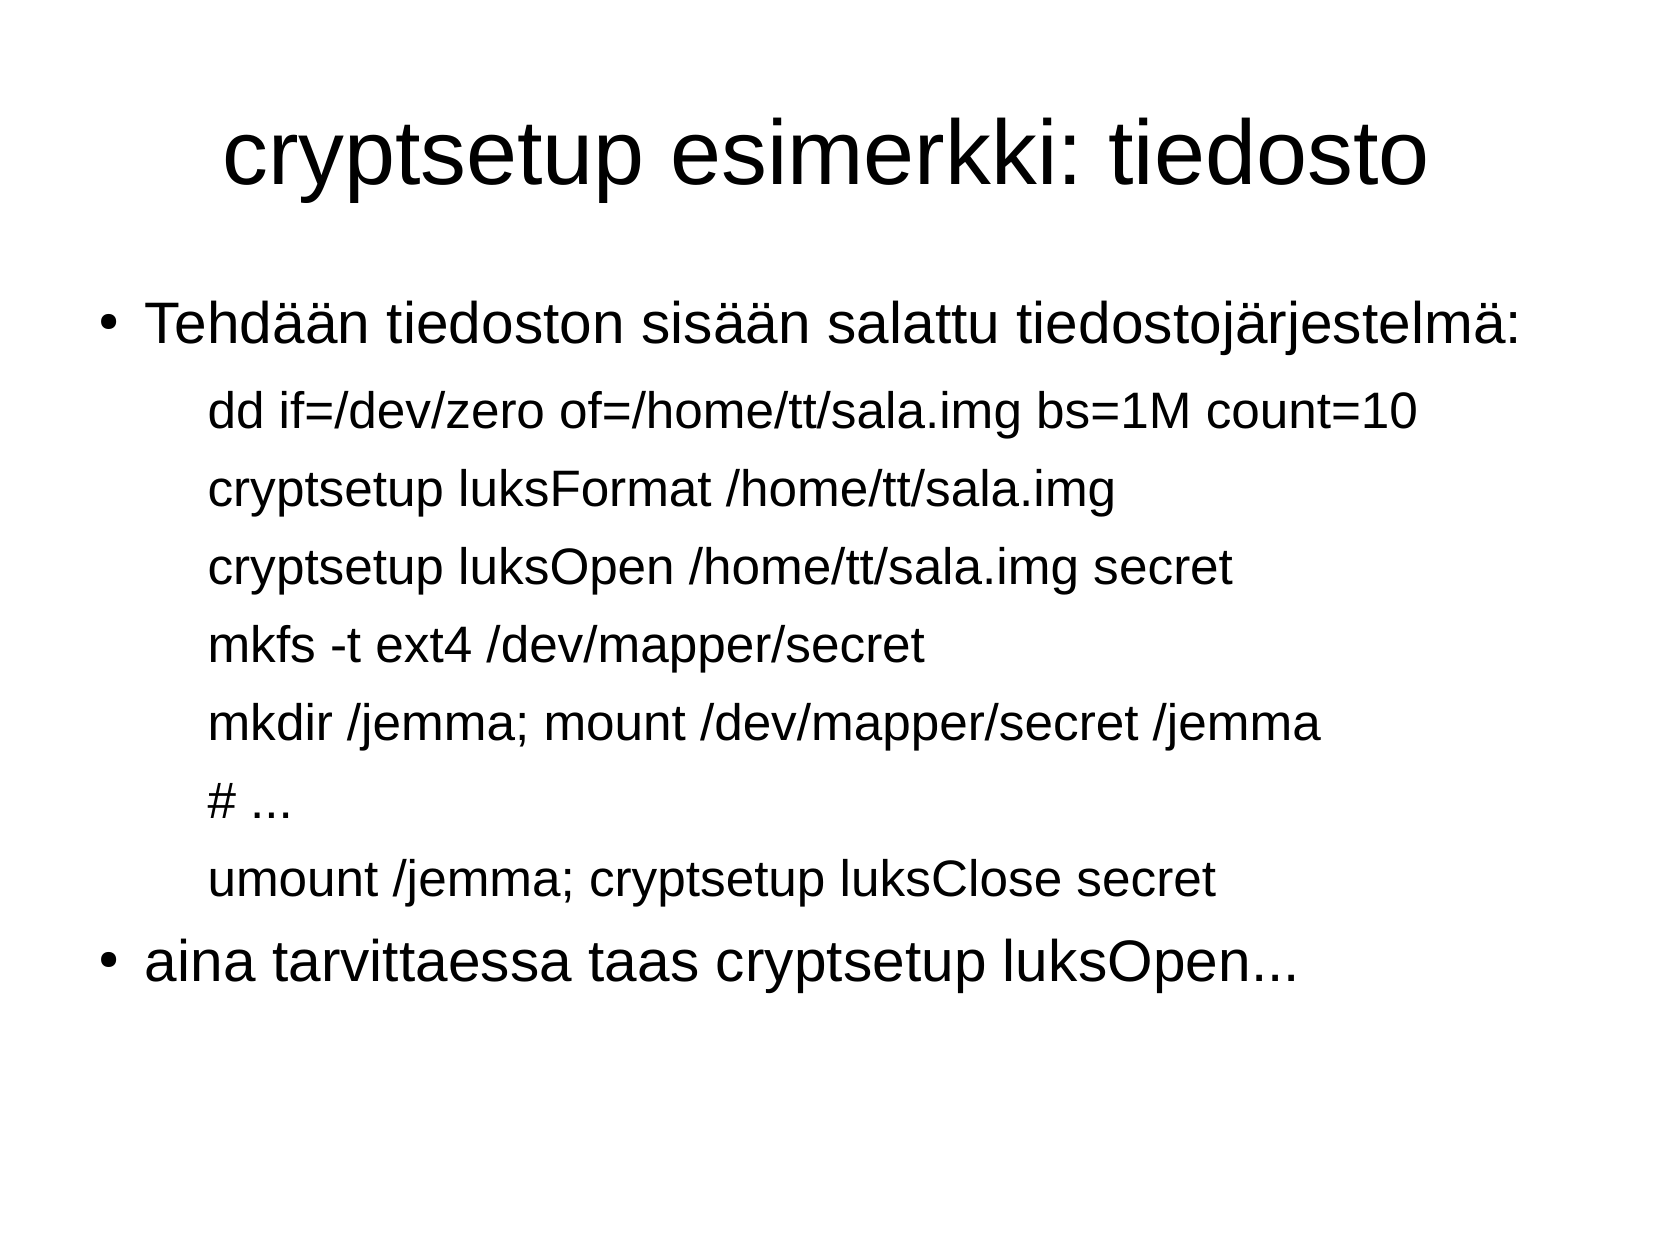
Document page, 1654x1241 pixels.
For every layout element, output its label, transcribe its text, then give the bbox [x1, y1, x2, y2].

list Tehdään tiedoston sisään salattu tiedostojärjestelmä: dd if=/dev/zero of=/home/tt/sala.img bs=1M count=10 cryptsetup luksFormat /home/tt/sala.img cryptsetup luksOpen /home/tt/sala.img secret mkfs -t ext4 /dev/mapper/secret mkdir /jemma; mount /dev/mapper/secret /jemma # ... umount /jemma; cryptsetup luksClose secret aina tarvittaessa taas cryptsetup luksOpen... [82, 290, 1571, 1010]
title cryptsetup esimerkki: tiedosto [82, 49, 1571, 257]
